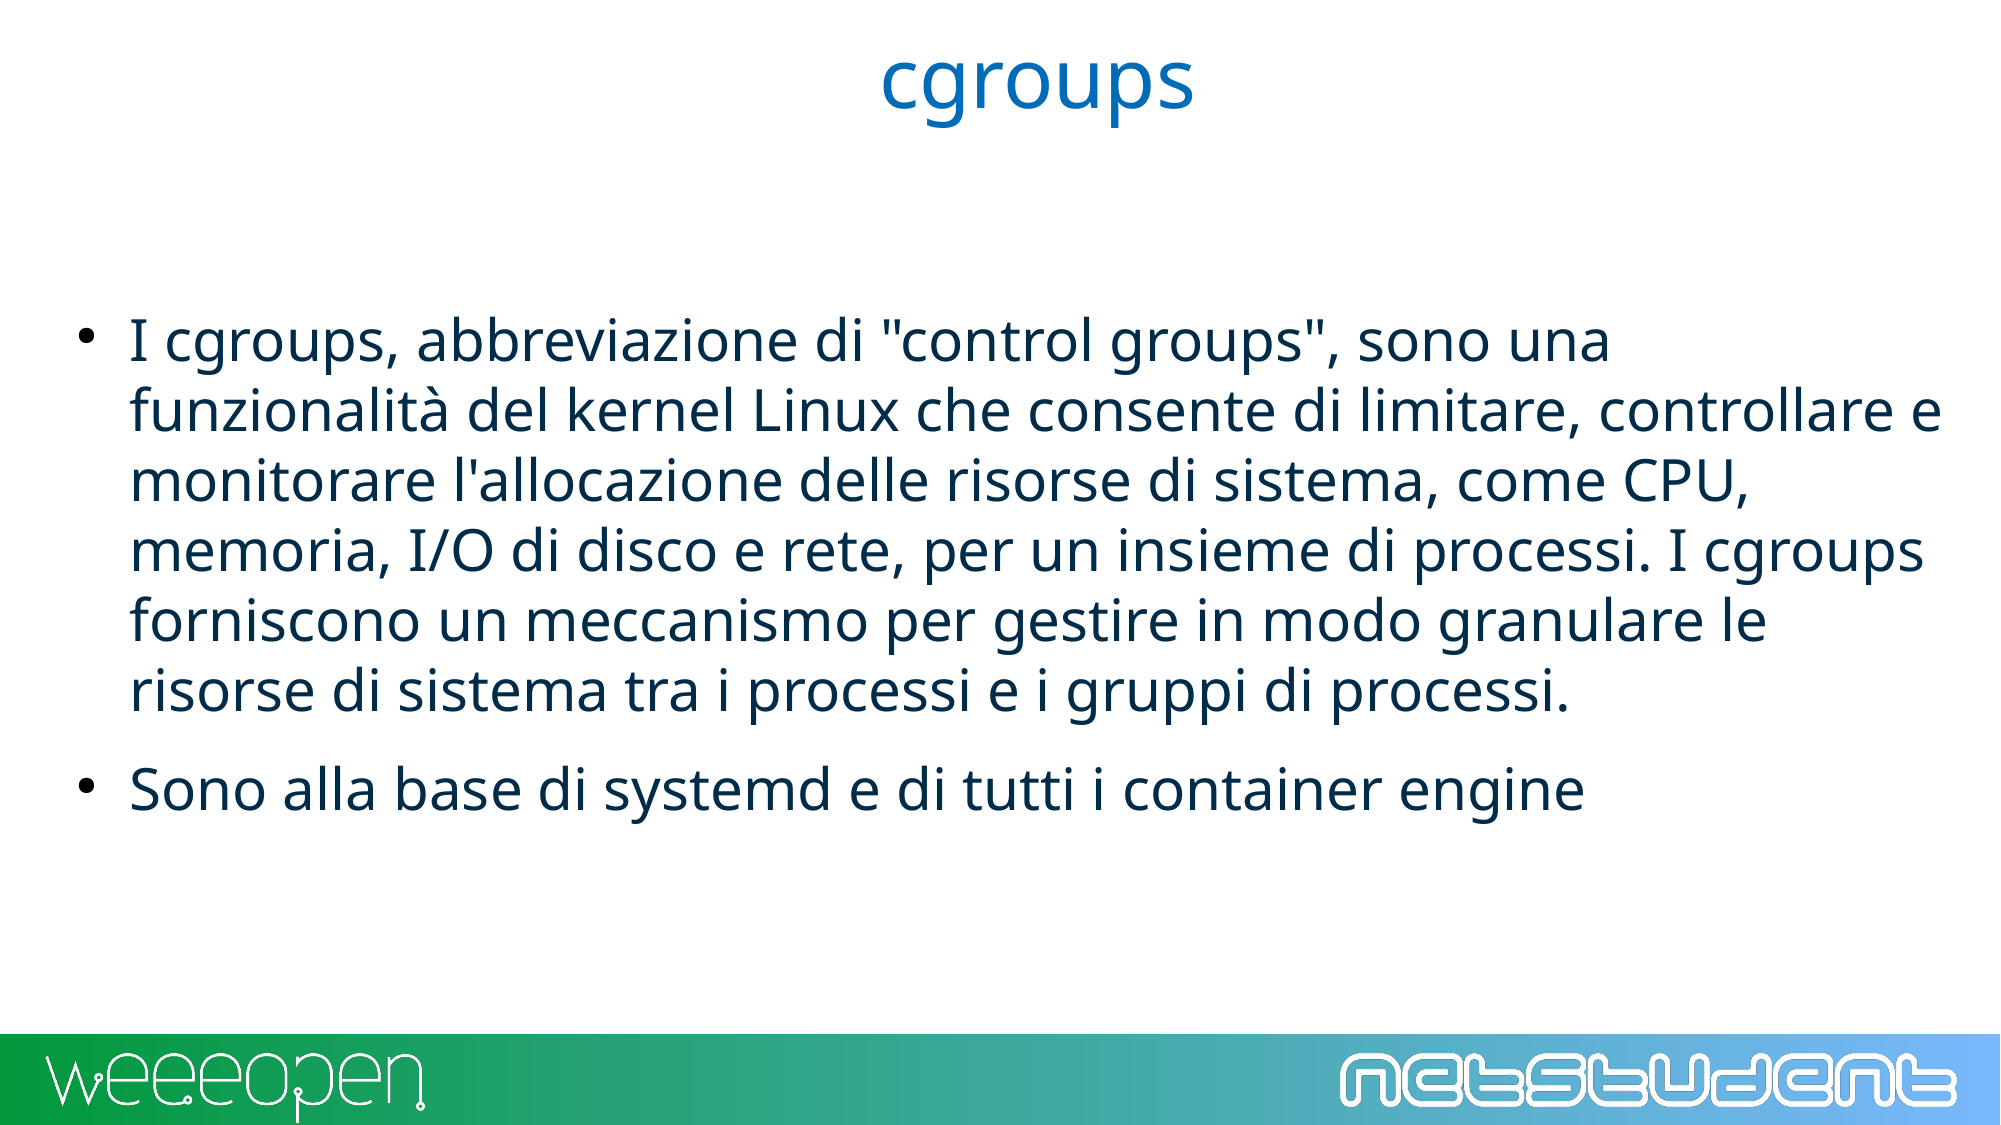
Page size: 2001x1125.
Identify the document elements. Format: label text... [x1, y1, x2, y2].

title cgroups [43, 29, 1959, 247]
picture [45, 1053, 425, 1123]
list I cgroups, abbreviazione di "control groups", sono una funzionalità del kernel Linux che consente di limitare, controllare e monitorare l'allocazione delle risorse di sistema, come CPU, memoria, I/O di disco e rete, per un insieme di processi. I cgroups forniscono un meccanismo per gestire in modo granulare le risorse di sistema tra i processi e i gruppi di processi. Sono alla base di systemd e di tutti i container engine [43, 295, 1959, 1010]
picture [1340, 1053, 1957, 1107]
